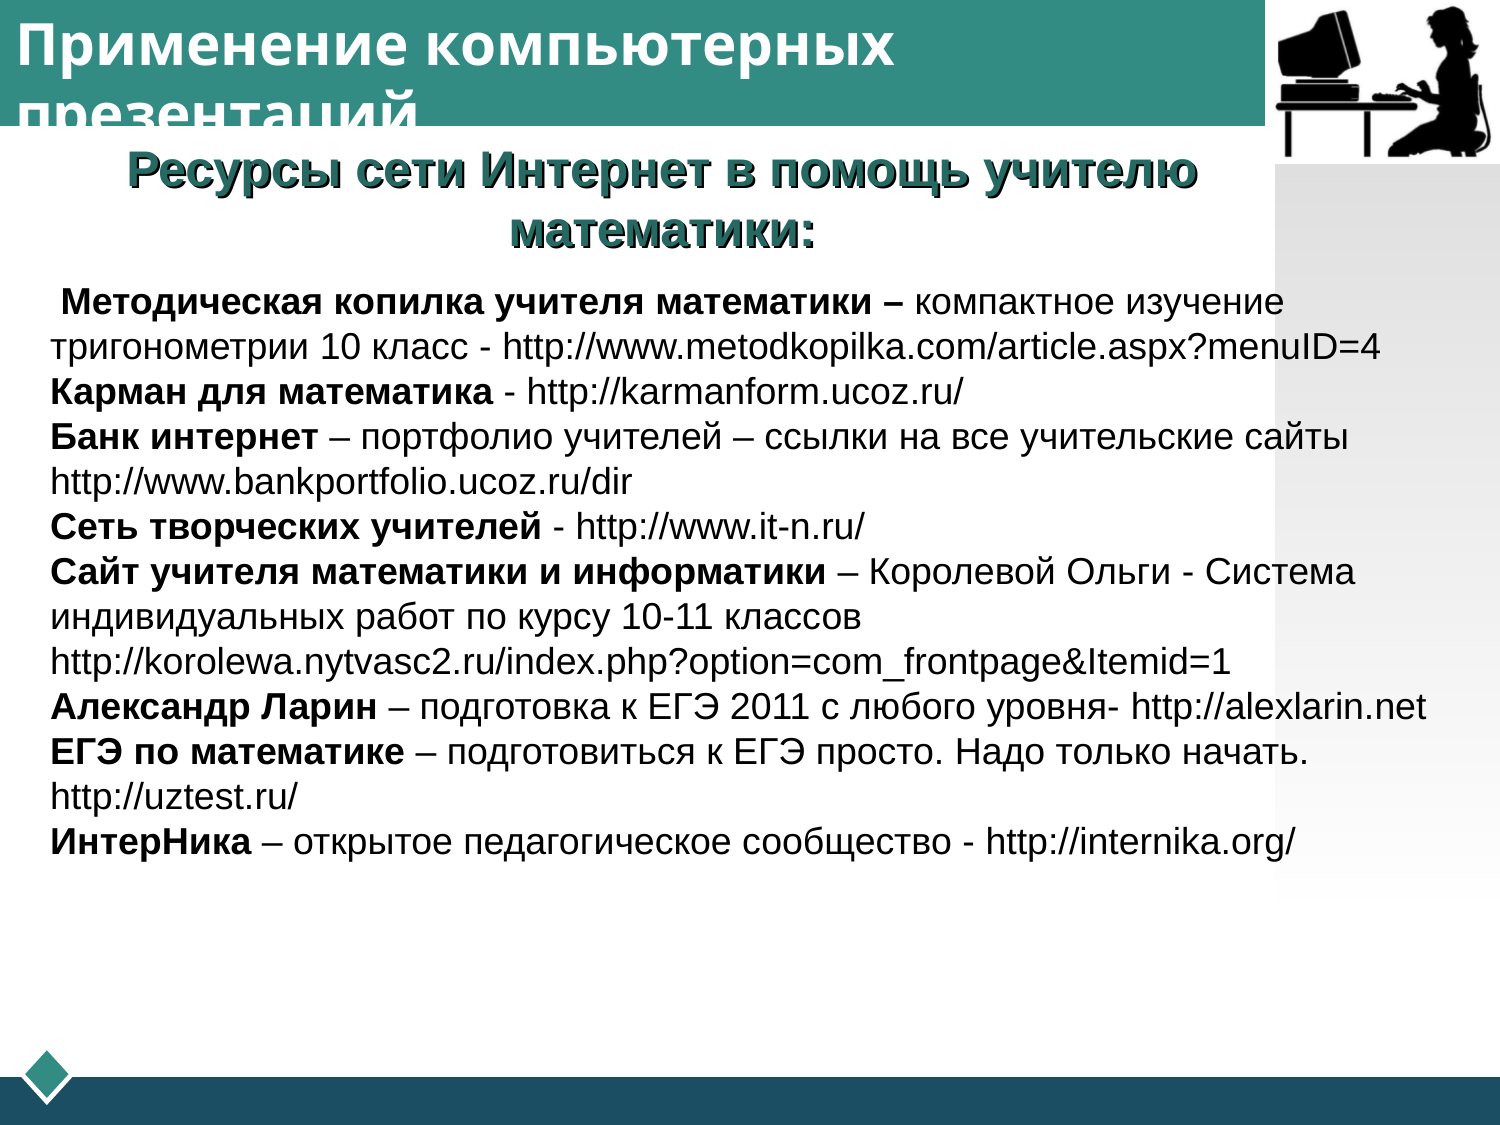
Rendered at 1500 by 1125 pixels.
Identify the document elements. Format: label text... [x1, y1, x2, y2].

text_box Ресурсы сети Интернет в помощь учителю математики: [35, 128, 1290, 266]
title Применение компьютерных презентаций [0, 0, 1265, 116]
text_box Методическая копилка учителя математики – компактное изучение тригонометрии 10 класс - http://www.metodkopilka.com/article.aspx?menuID=4 Карман для математика - http://karmanform.ucoz.ru/ Банк интернет – портфолио учителей – ссылки на все учительские сайты http://www.bankportfolio.ucoz.ru/dir Сеть творческих учителей - http://www.it-n.ru/ Сайт учителя математики и информатики – Королевой Ольги - Система индивидуальных работ по курсу 10-11 классов http://korolewa.nytvasc2.ru/index.php?option=com_frontpage&Itemid=1 Александр Ларин – подготовка к ЕГЭ 2011 с любого уровня- http://alexlarin.net ЕГЭ по математике – подготовиться к ЕГЭ просто. Надо только начать. http://uztest.ru/ ИнтерНика – открытое педагогическое сообщество - http://internika.org/ [35, 269, 1442, 967]
picture [1265, 0, 1500, 164]
